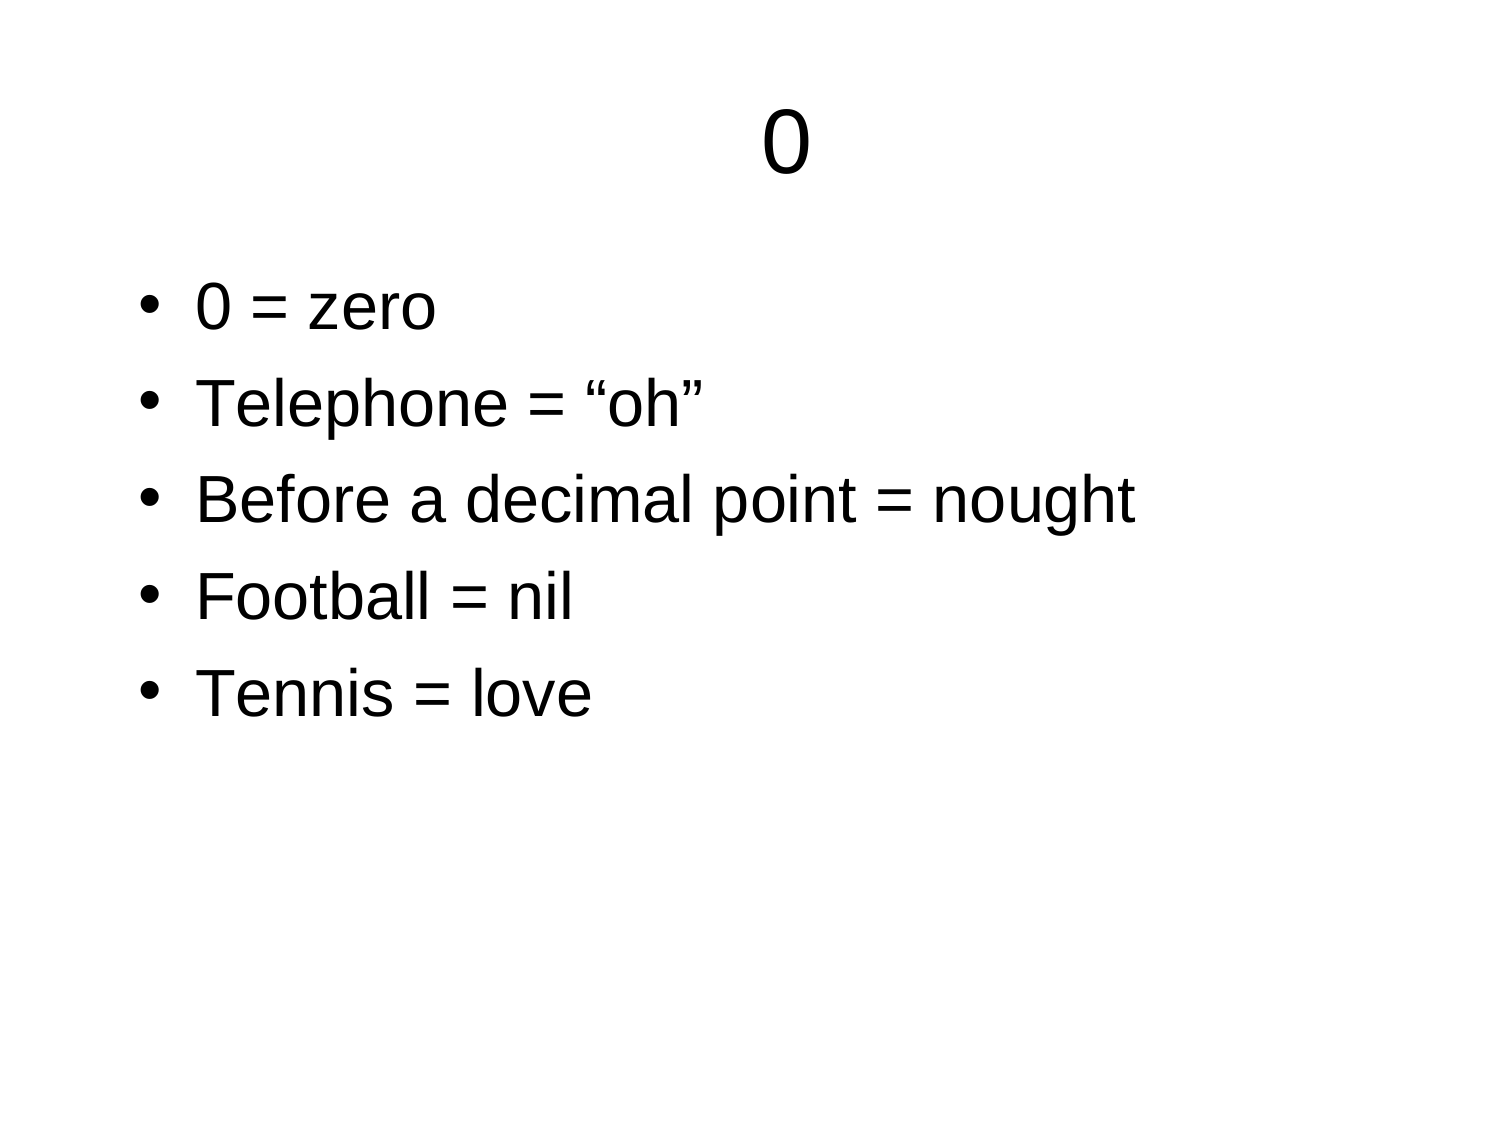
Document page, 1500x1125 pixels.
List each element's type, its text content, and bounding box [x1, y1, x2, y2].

title 0 [112, 42, 1463, 231]
list 0 = zero Telephone = “oh” Before a decimal point = nought Football = nil Tennis = love [123, 255, 1474, 998]
